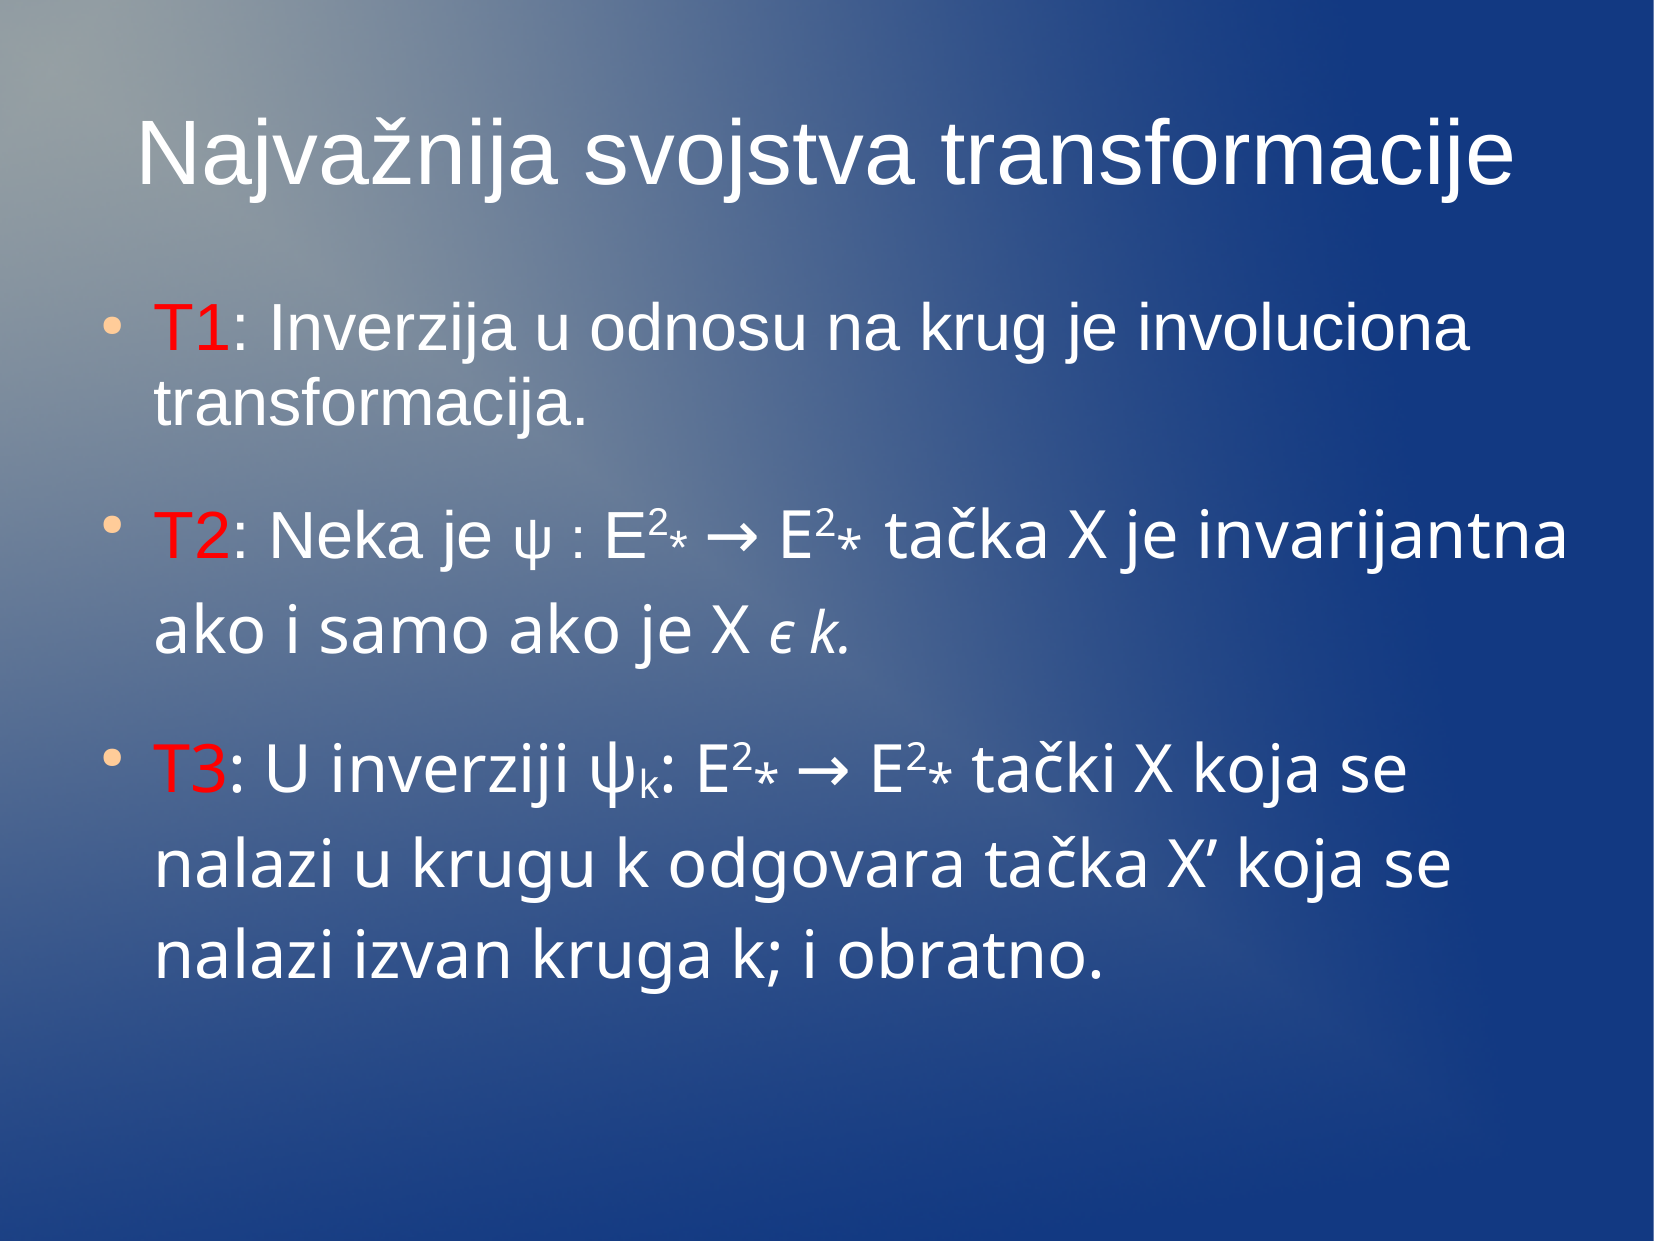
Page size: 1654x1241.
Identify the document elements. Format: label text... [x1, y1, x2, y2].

title Najvažnija svojstva transformacije [82, 49, 1571, 257]
list T1: Inverzija u odnosu na krug je involuciona transformacija. T2: Neka je ψ : E2* → E2* tačka X je invarijantna ako i samo ako je X ϵ k. T3: U inverziji ψk: E2* → E2* tački X koja se nalazi u krugu k odgovara tačka X’ koja se nalazi izvan kruga k; i obratno. [82, 290, 1571, 1109]
picture [0, 0, 1654, 1241]
